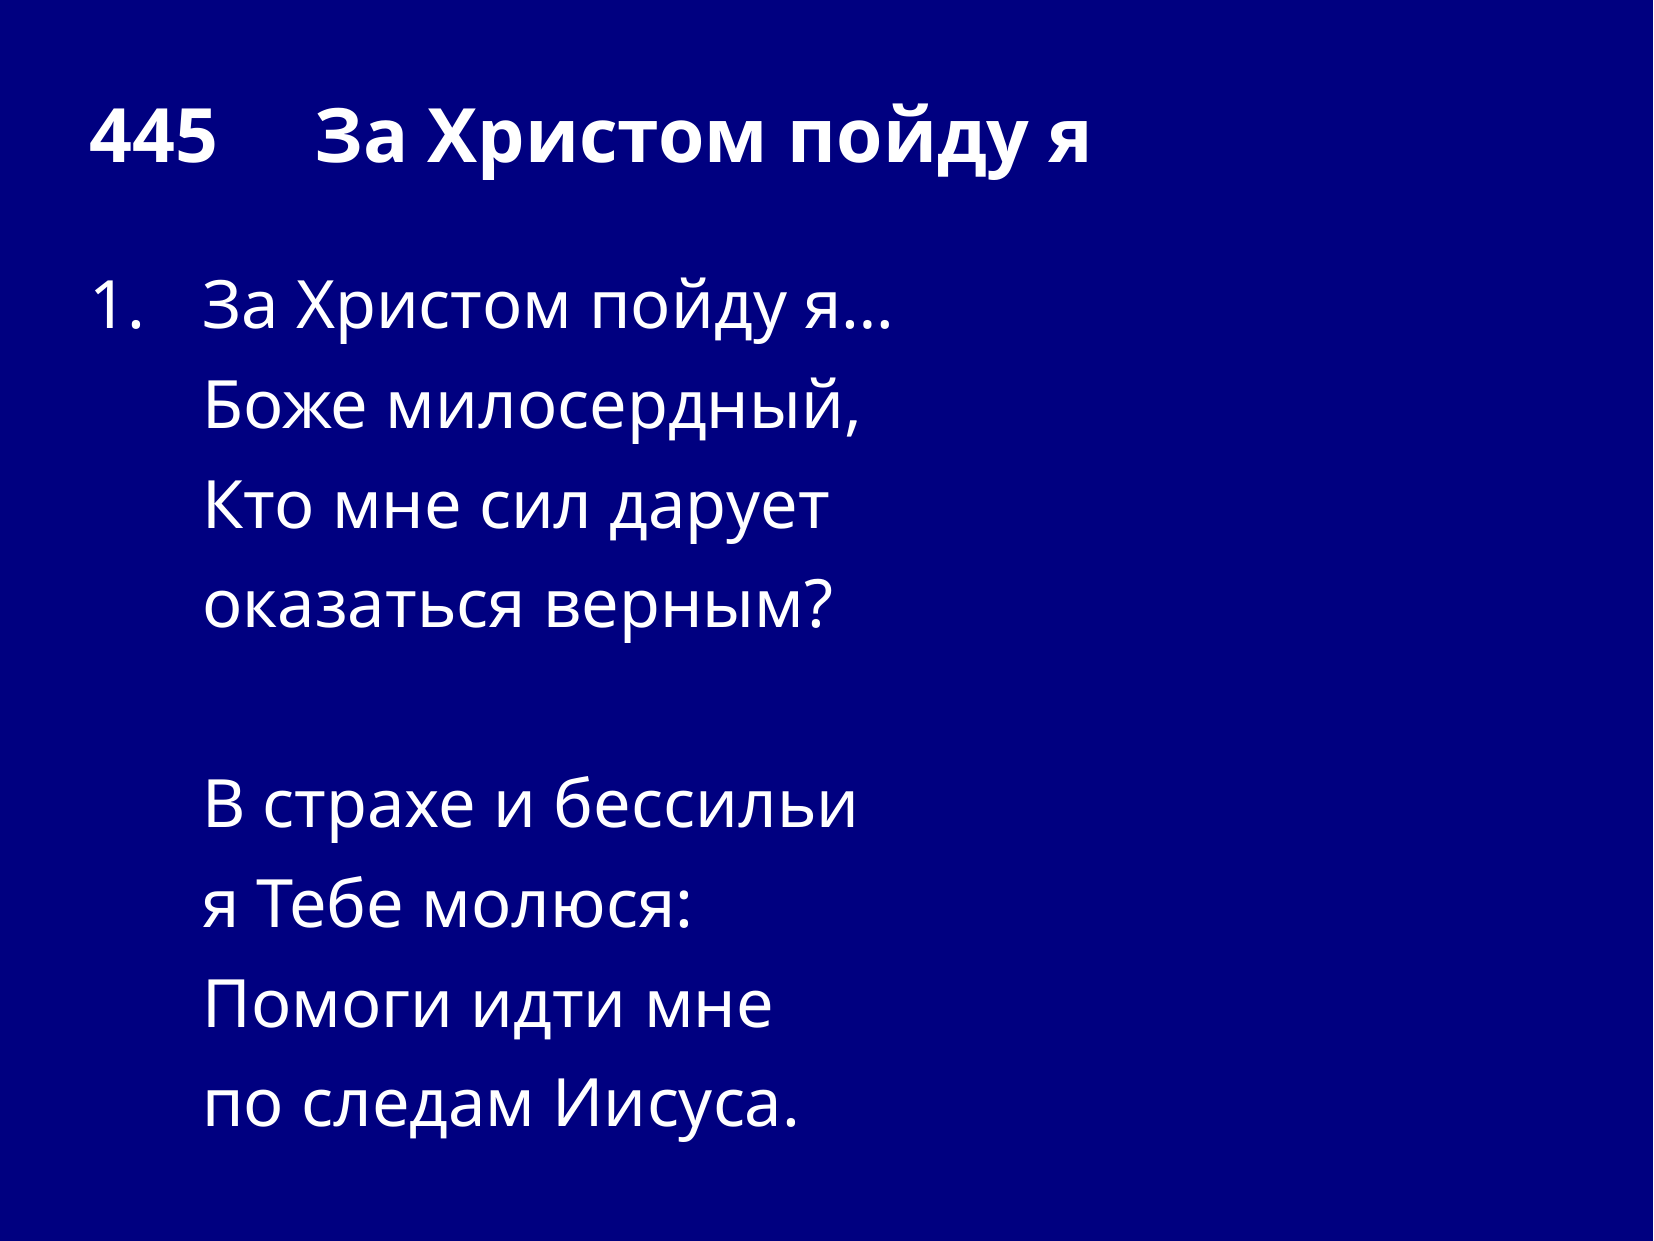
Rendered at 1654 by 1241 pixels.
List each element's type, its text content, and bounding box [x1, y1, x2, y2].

text_box 1. За Христом пойду я… Боже милосердный, Кто мне сил дарует оказаться верным? В страхе и бессильи я Тебе молюся: Помоги идти мне по следам Иисуса. [75, 188, 1576, 1163]
text_box 445 За Христом пойду я [75, 75, 1576, 188]
